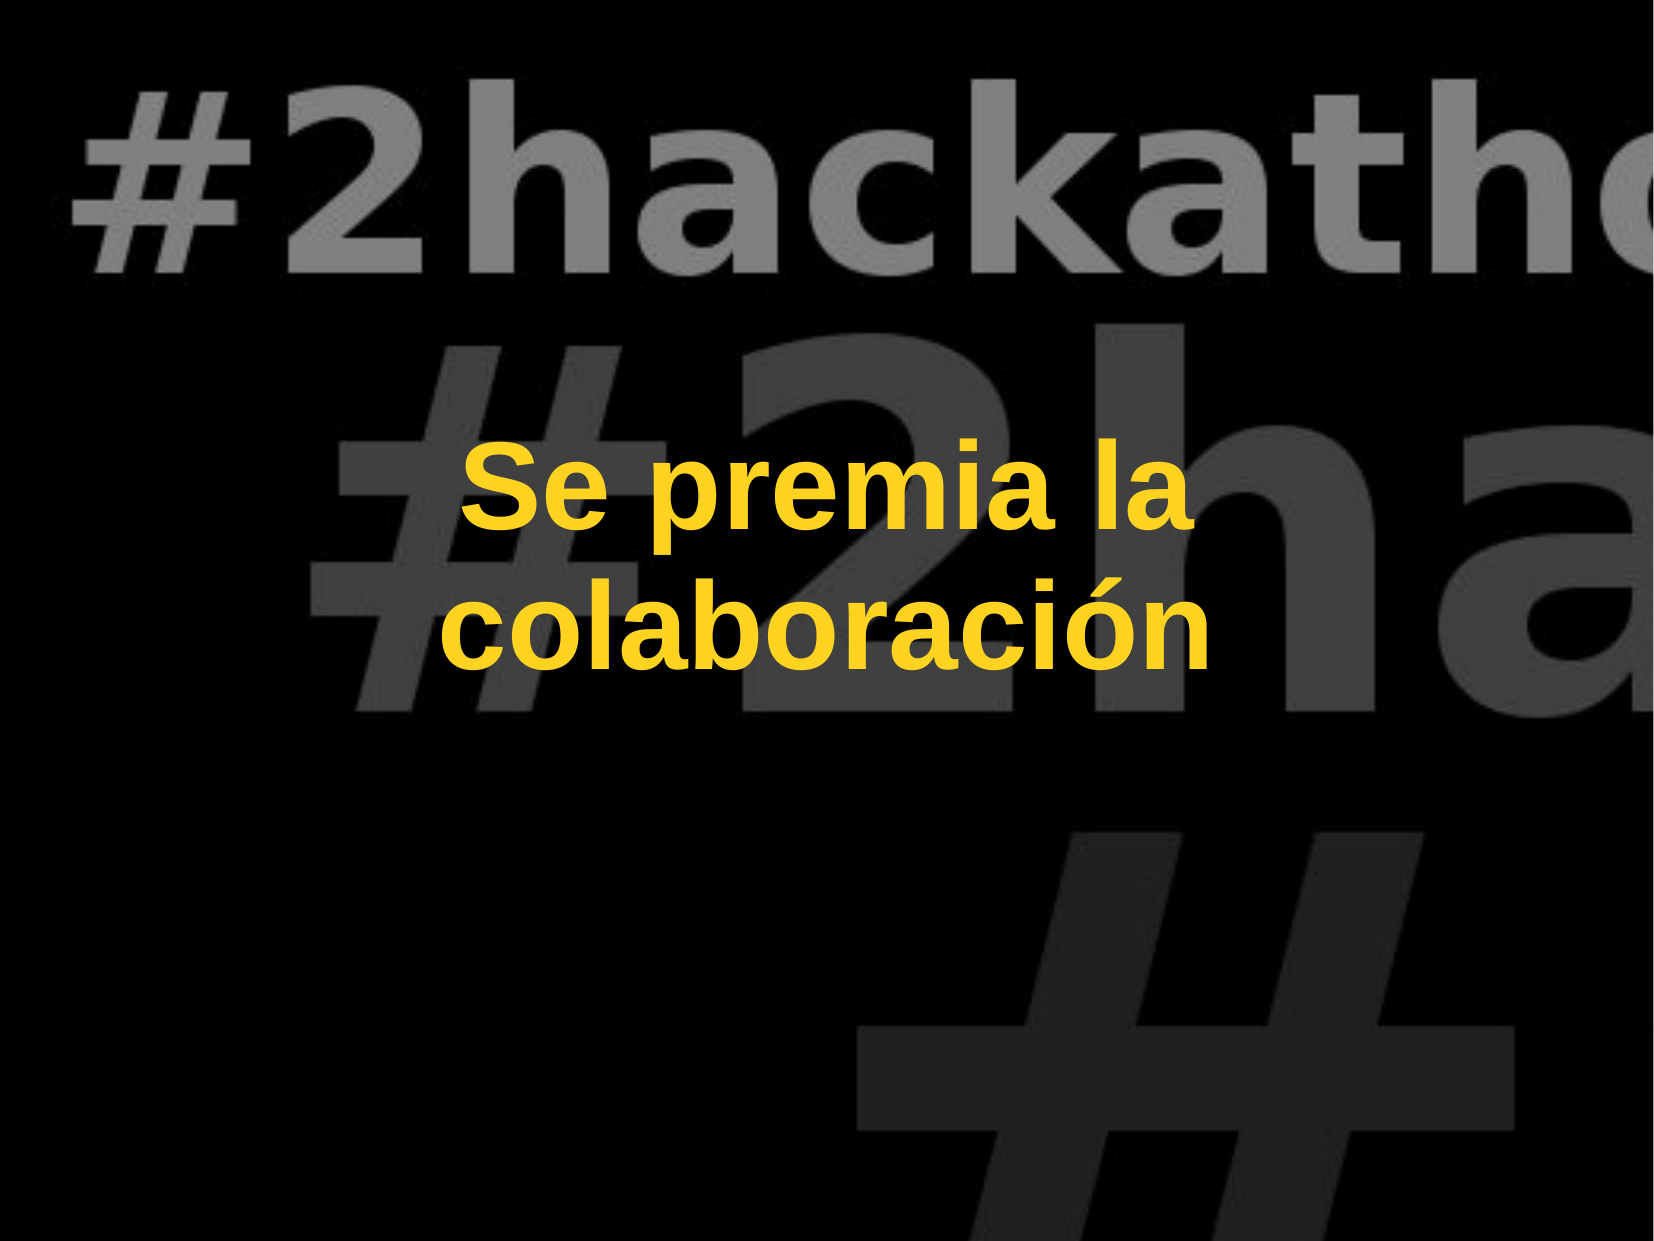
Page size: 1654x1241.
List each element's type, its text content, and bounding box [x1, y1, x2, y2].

subtitle Se premia la colaboración [82, 0, 1571, 1162]
picture [0, 0, 1654, 1241]
